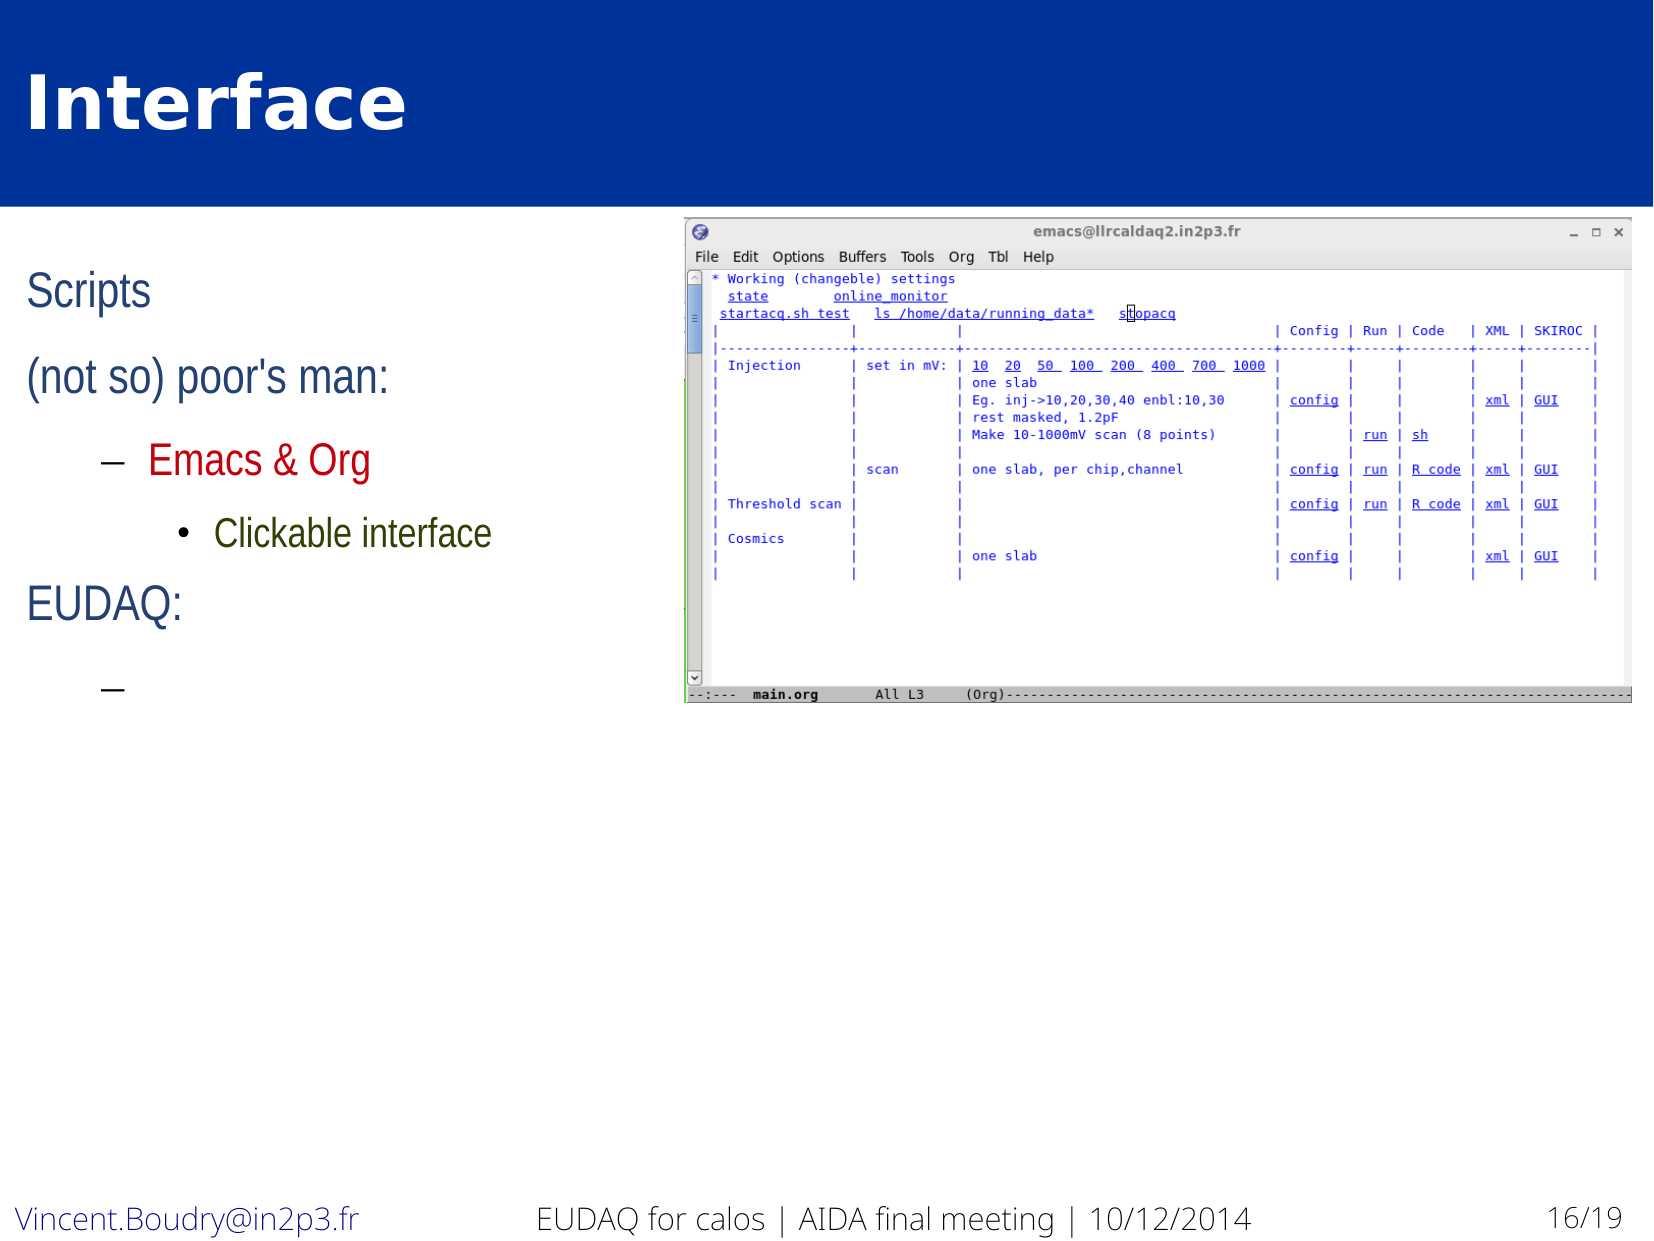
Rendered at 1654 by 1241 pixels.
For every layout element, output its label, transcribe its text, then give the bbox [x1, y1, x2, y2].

picture [684, 217, 1632, 703]
title Interface [24, 17, 1635, 191]
list Scripts (not so) poor's man: Emacs & Org Clickable interface EUDAQ: [26, 260, 1631, 1172]
